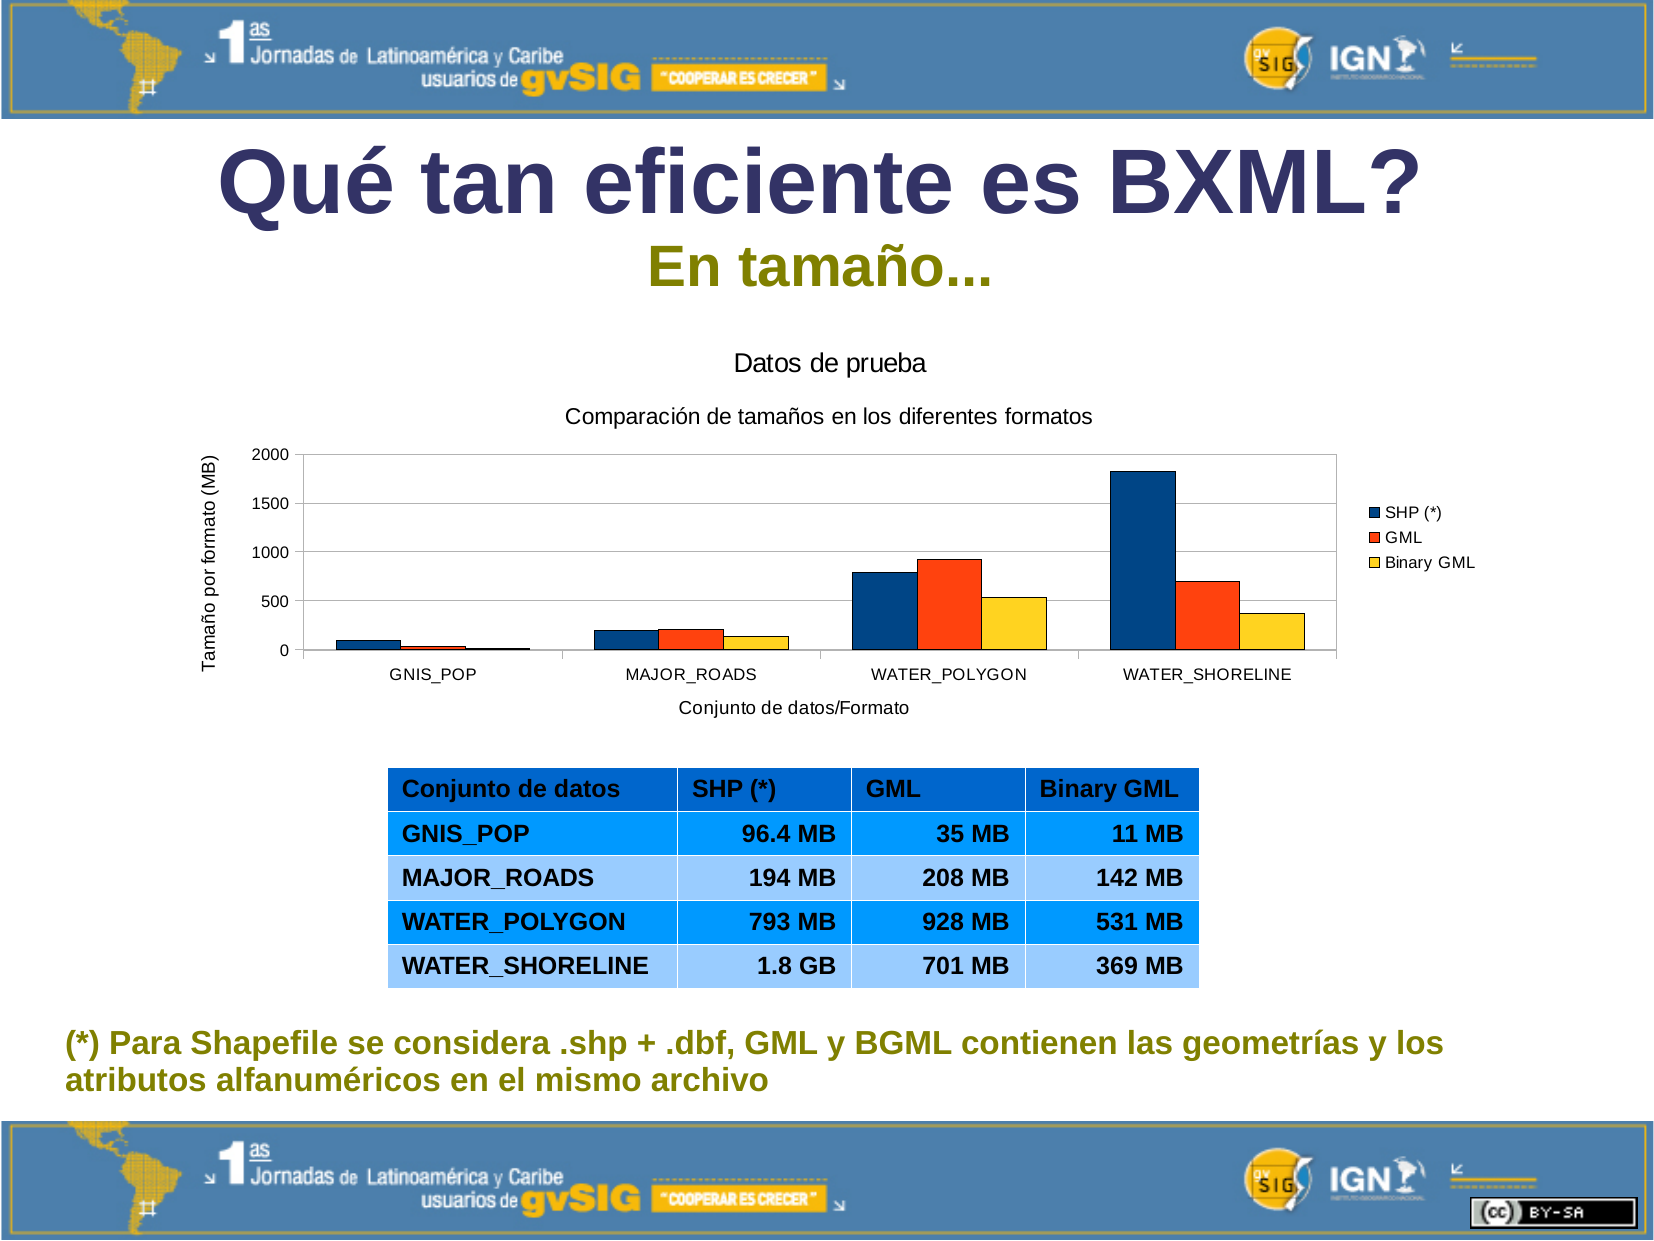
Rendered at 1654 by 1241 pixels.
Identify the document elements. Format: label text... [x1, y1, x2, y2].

chart [165, 324, 1495, 751]
picture [0, 0, 1654, 119]
picture [0, 1121, 1654, 1241]
picture [387, 767, 1199, 988]
text_box (*) Para Shapefile se considera .shp + .dbf, GML y BGML contienen las geometrías y los atributos alfanuméricos en el mismo archivo [64, 1009, 1595, 1114]
text_box Qué tan eficiente es BXML? En tamaño... [23, 98, 1619, 331]
